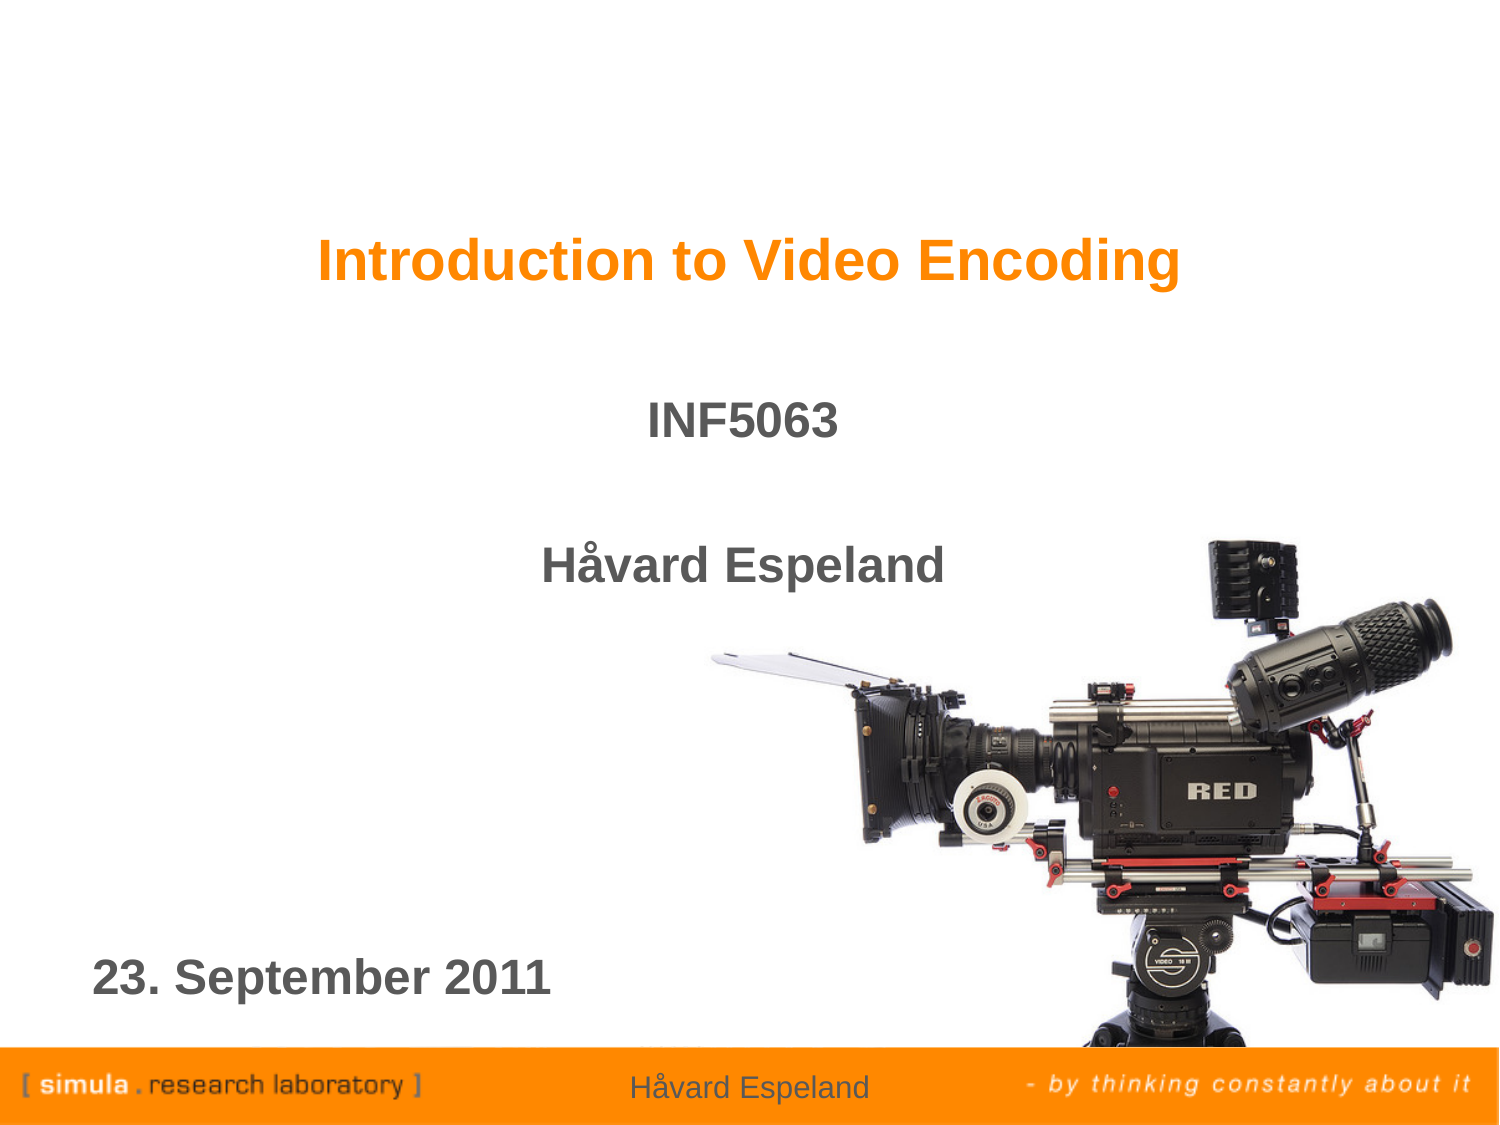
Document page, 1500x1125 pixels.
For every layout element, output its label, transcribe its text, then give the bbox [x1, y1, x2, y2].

title Introduction to Video Encoding [125, 179, 1376, 300]
list 23. September 2011 [75, 937, 569, 1013]
picture [0, 517, 1499, 1125]
list INF5063 Håvard Espeland [324, 337, 1163, 601]
